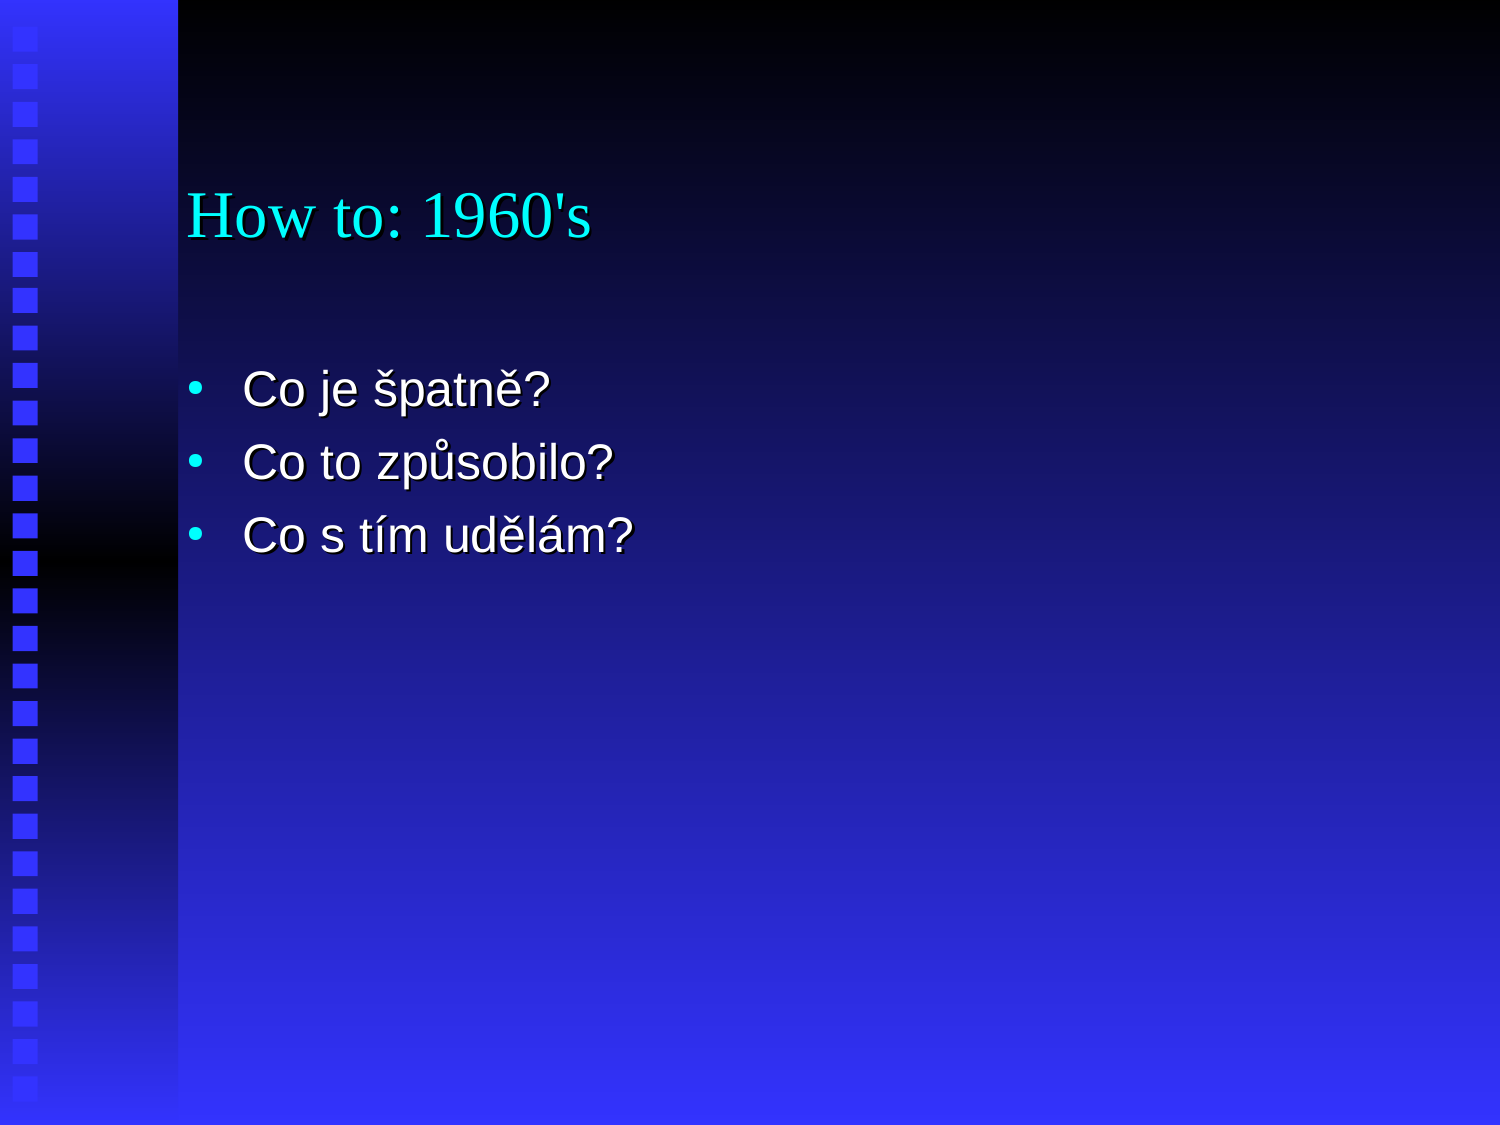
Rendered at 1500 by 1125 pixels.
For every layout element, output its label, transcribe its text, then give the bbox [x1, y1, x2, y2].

list Co je špatně? Co to způsobilo? Co s tím udělám? [186, 358, 1500, 1103]
title How to: 1960's [186, 110, 1500, 317]
